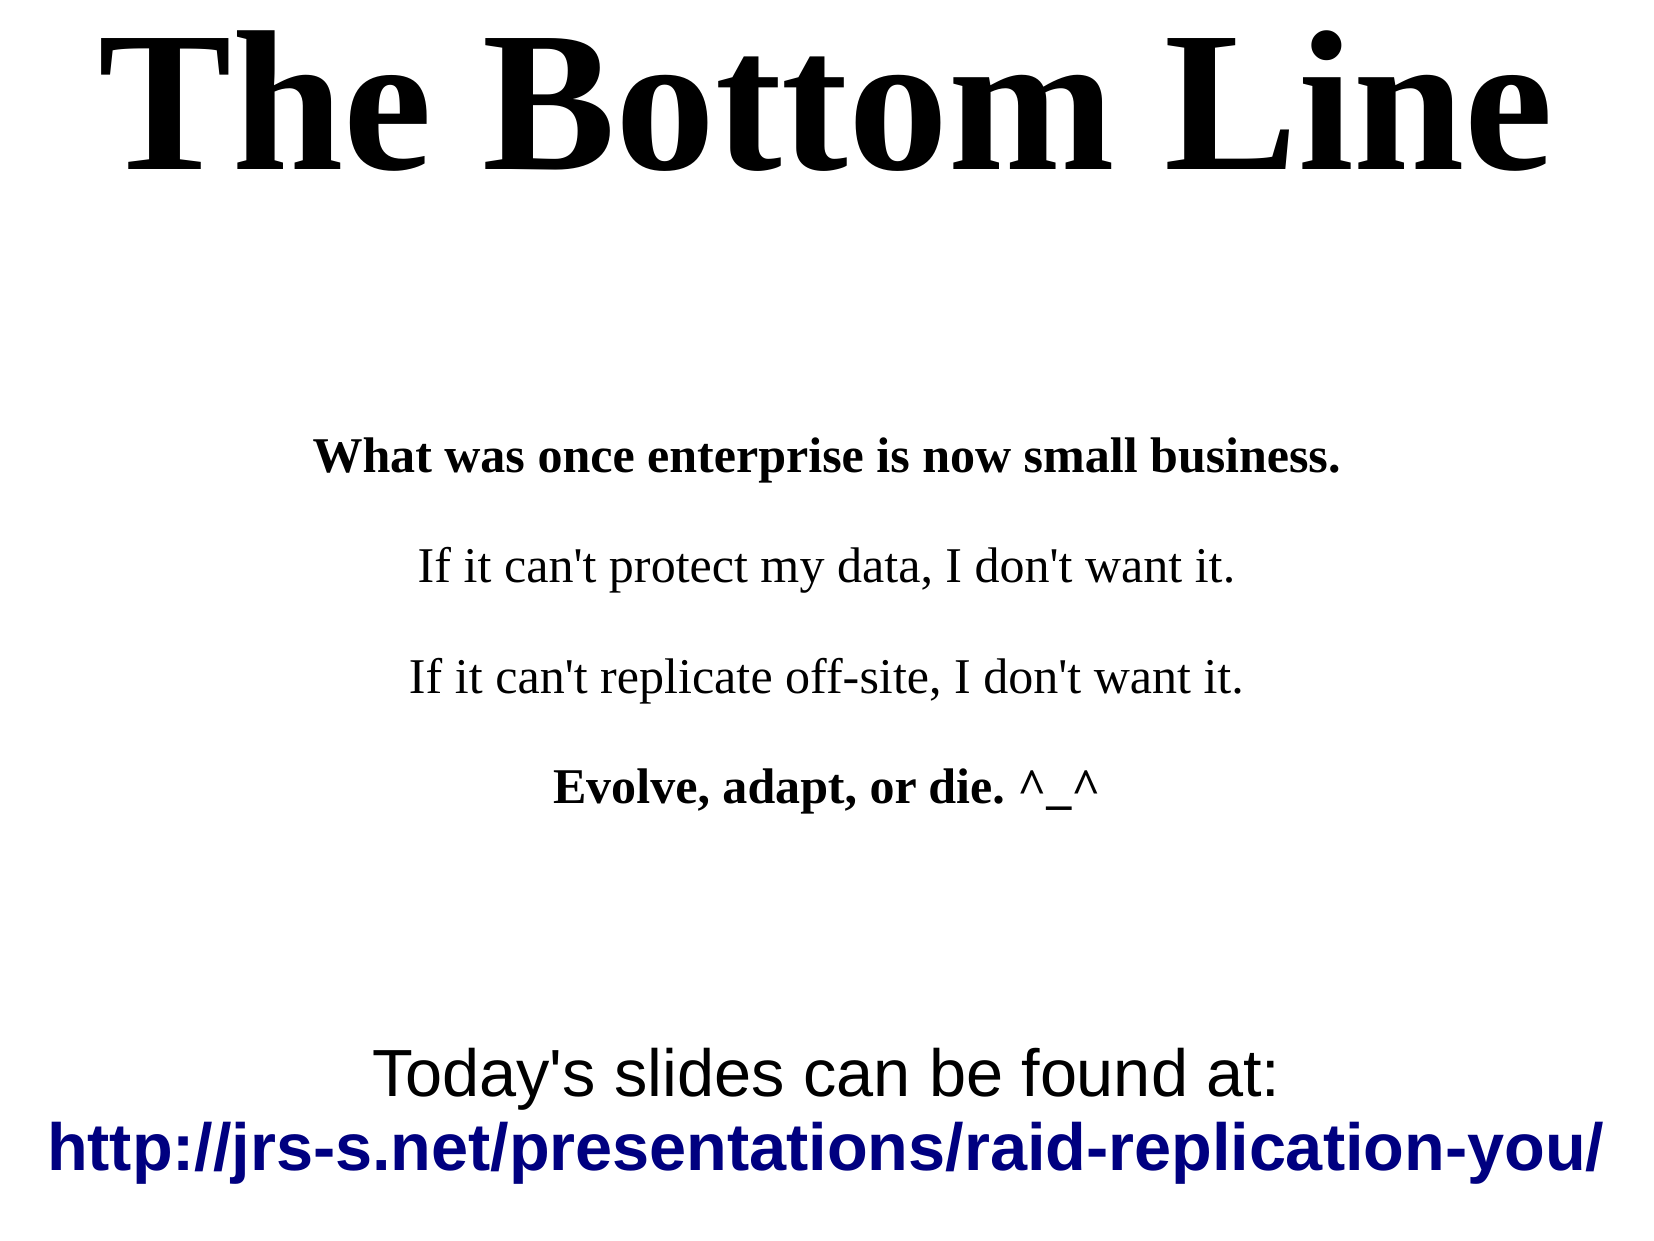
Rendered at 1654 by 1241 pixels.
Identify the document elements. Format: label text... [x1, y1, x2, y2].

title What was once enterprise is now small business. If it can't protect my data, I don't want it. If it can't replicate off-site, I don't want it. Evolve, adapt, or die. ^_^ Today's slides can be found at: http://jrs-s.net/presentations/raid-replication-you/ [0, 216, 1654, 1231]
title The Bottom Line [0, 0, 1654, 216]
